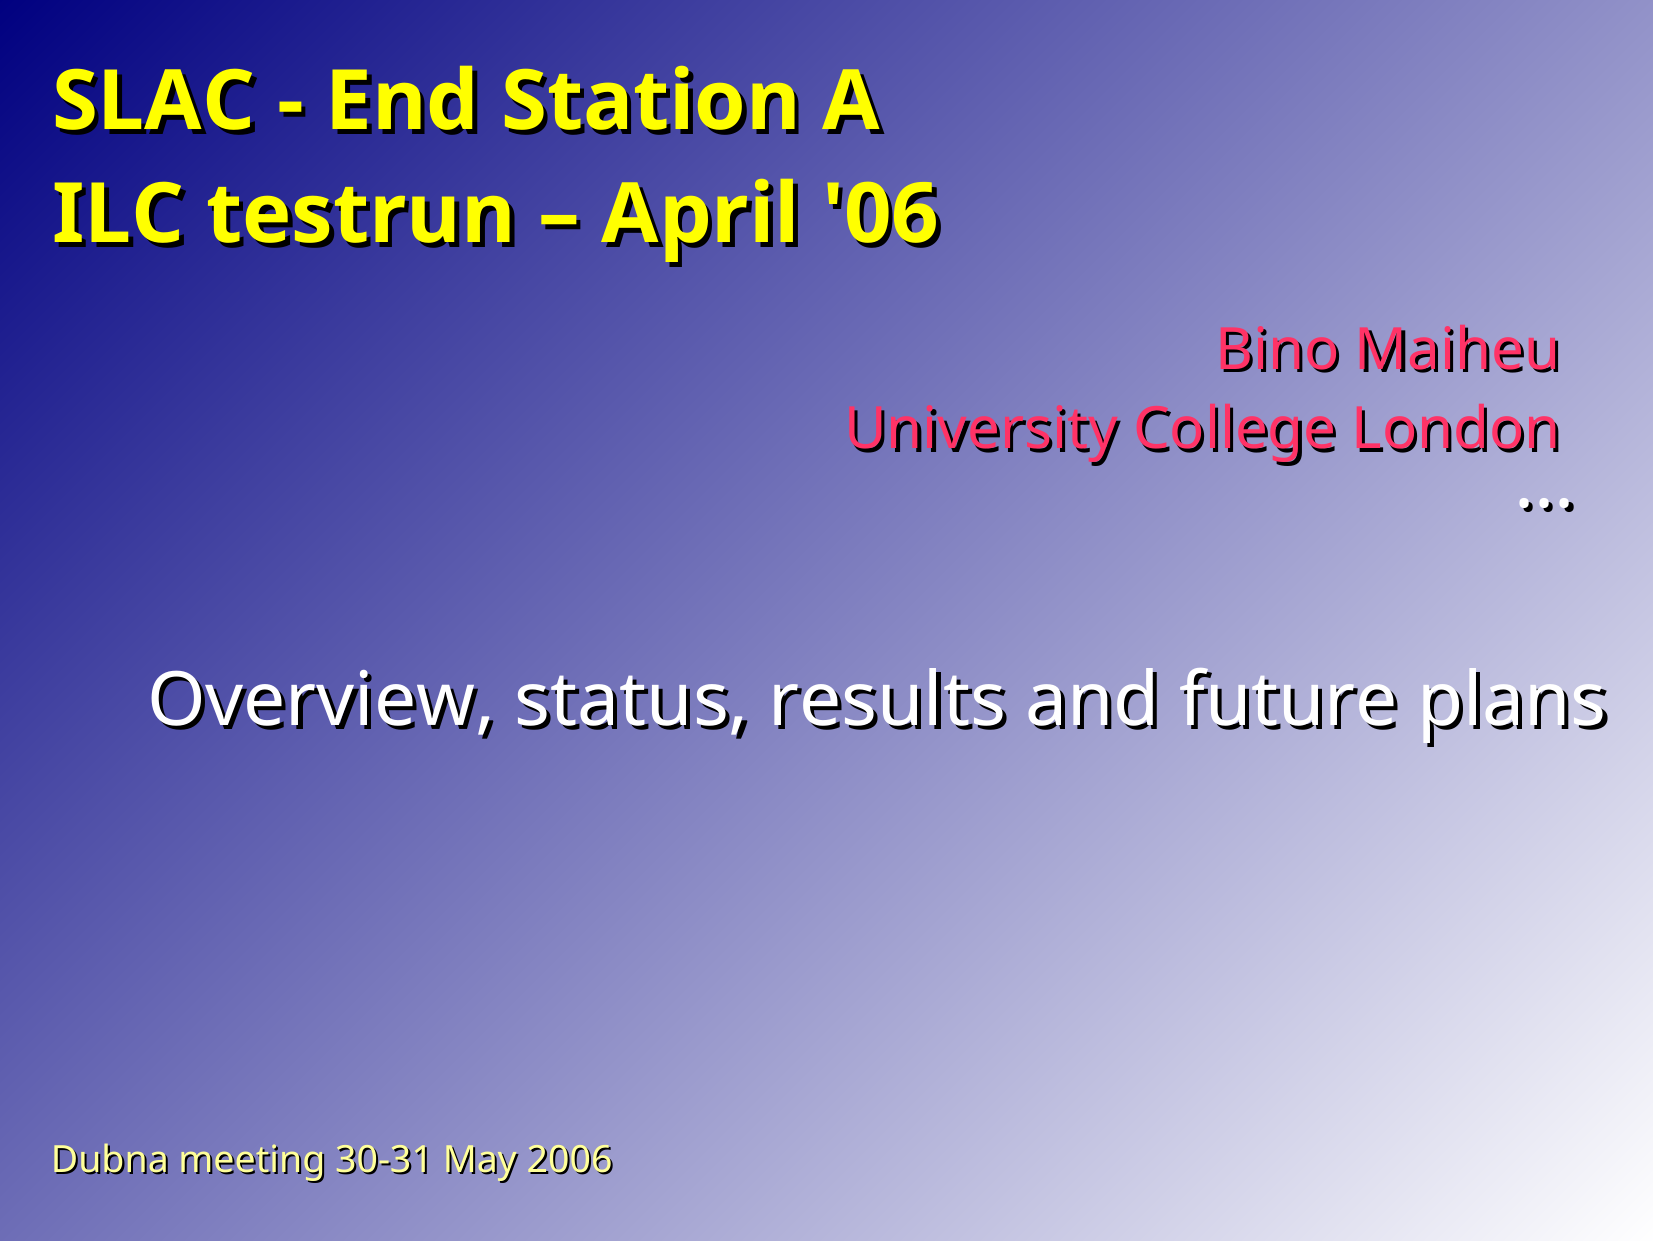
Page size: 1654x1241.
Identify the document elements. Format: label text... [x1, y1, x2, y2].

text_box Bino Maiheu University College London [600, 300, 1576, 456]
text_box SLAC - End Station A ILC testrun – April '06 [37, 33, 1088, 253]
text_box Dubna meeting 30-31 May 2006 [36, 1125, 601, 1186]
text_box ... [1500, 419, 1651, 526]
text_box Overview, status, results and future plans [132, 637, 1538, 743]
